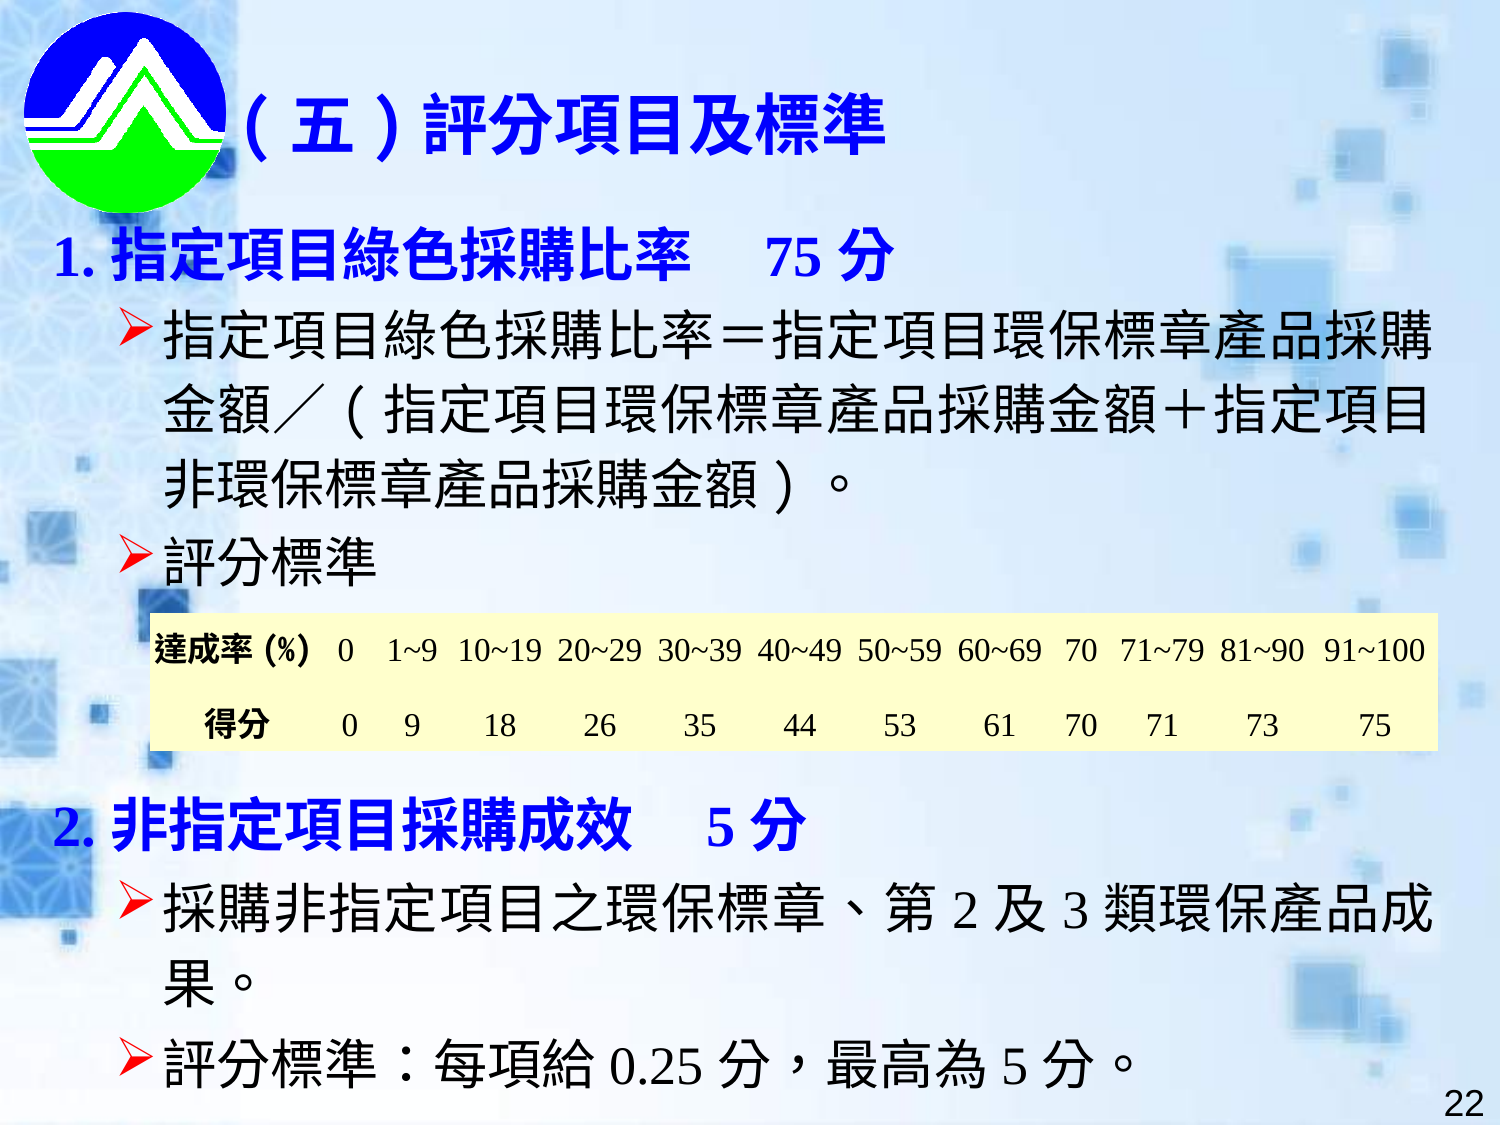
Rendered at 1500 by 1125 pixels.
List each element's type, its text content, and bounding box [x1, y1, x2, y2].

table_cell 70 [1050, 687, 1112, 751]
table_cell 53 [850, 687, 950, 751]
table_header 81~90 [1213, 613, 1313, 687]
table_header 70 [1050, 613, 1112, 687]
title (五)評分項目及標準 [225, 74, 1213, 170]
table_cell 0 [325, 687, 375, 751]
table_header 達成率(%) [150, 613, 325, 687]
table_header 1~9 [375, 613, 450, 687]
table_header 91~100 [1313, 613, 1438, 687]
table_cell 35 [650, 687, 750, 751]
table_header 50~59 [850, 613, 950, 687]
table_cell 75 [1313, 687, 1438, 751]
table_cell 61 [950, 687, 1050, 751]
table_cell 73 [1213, 687, 1313, 751]
table_cell 18 [450, 687, 550, 751]
table_cell 9 [375, 687, 450, 751]
table_cell 44 [750, 687, 850, 751]
table_header 20~29 [550, 613, 650, 687]
table_header 30~39 [650, 613, 750, 687]
table_header 71~79 [1112, 613, 1213, 687]
table_header 0 [325, 613, 375, 687]
text_box 1.指定項目綠色採購比率 75分 指定項目綠色採購比率＝指定項目環保標章產品採購金額／(指定項目環保標章產品採購金額＋指定項目非環保標章產品採購金額)。 評分標準 2.非指定項目採購成效 5分 採購非指定項目之環保標章、第2及3類環保產品成果。 評分標準：每項給0.25分，最高為5分。 [37, 199, 1450, 1104]
table_cell 26 [550, 687, 650, 751]
table_cell 71 [1112, 687, 1213, 751]
table_header 40~49 [750, 613, 850, 687]
table_cell 得分 [150, 687, 325, 751]
table_header 60~69 [950, 613, 1050, 687]
table_header 10~19 [450, 613, 550, 687]
picture [0, 0, 1500, 1125]
